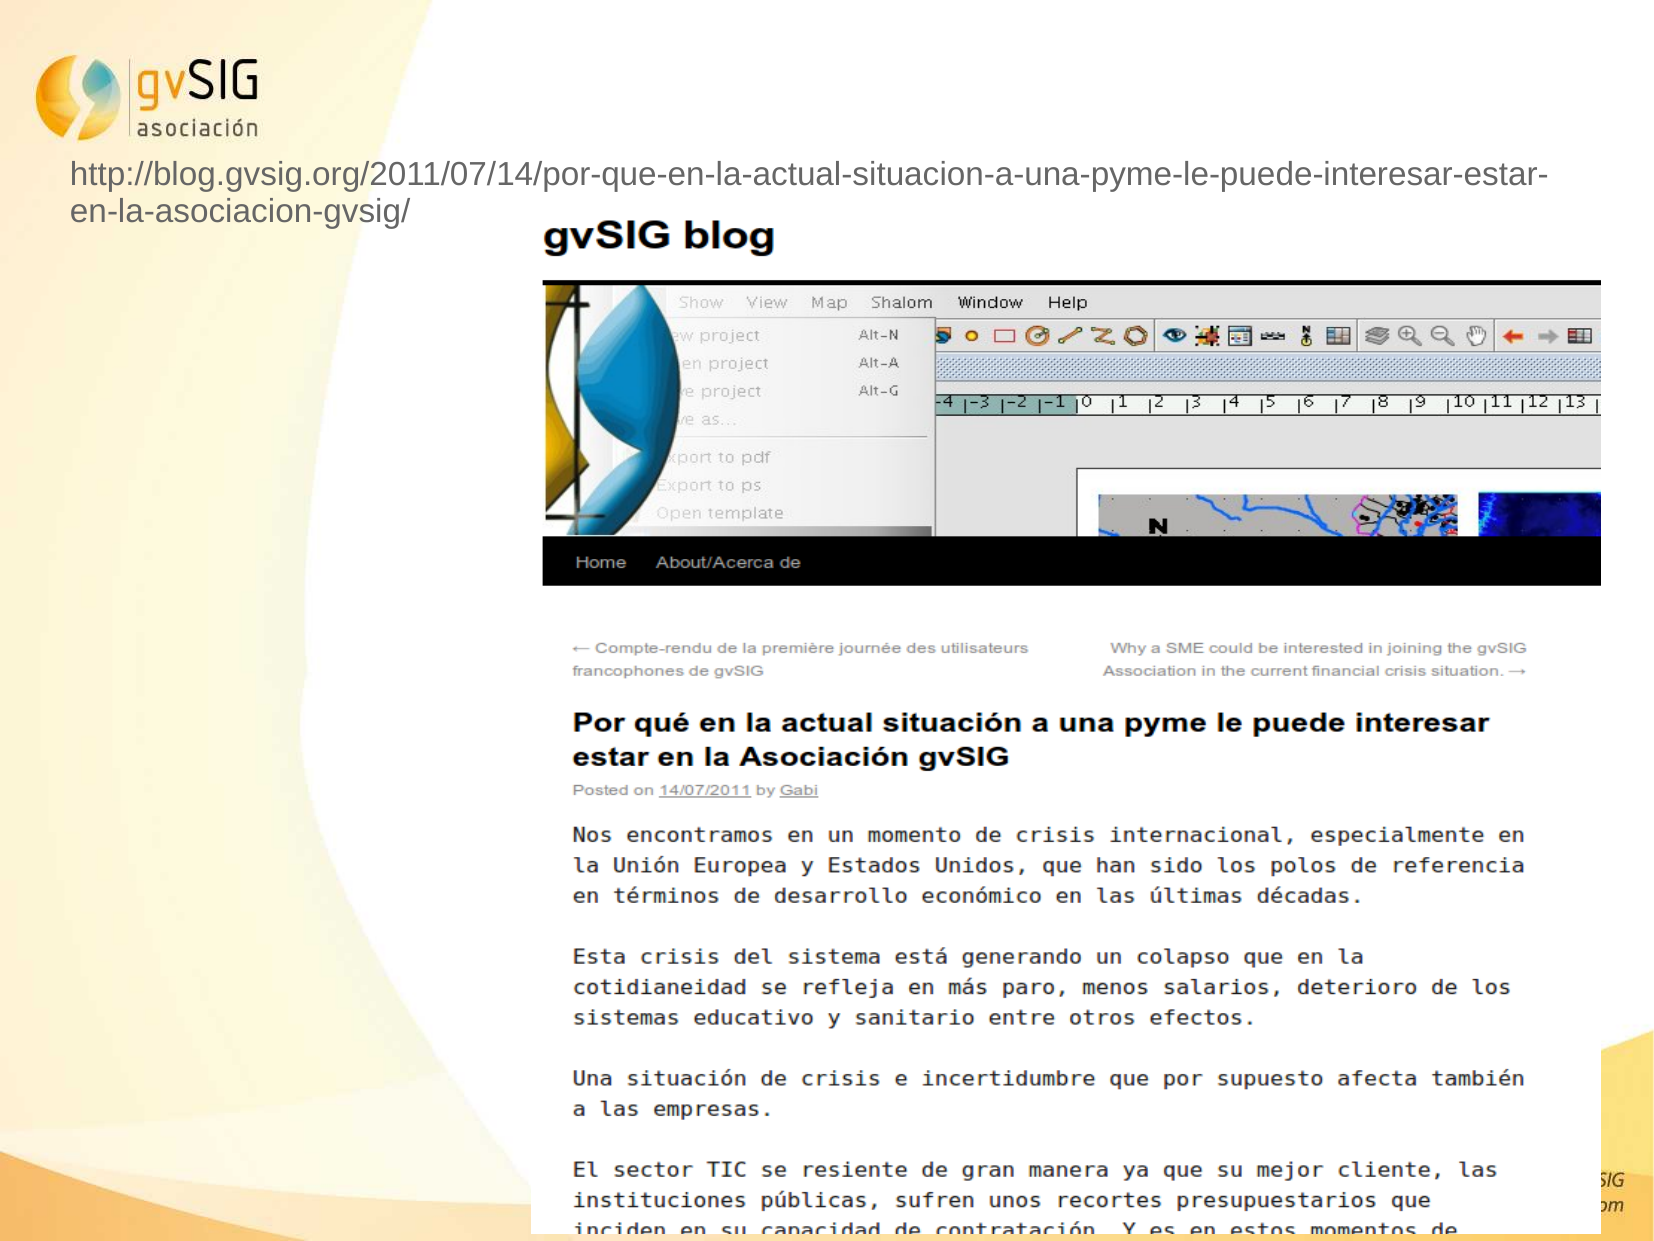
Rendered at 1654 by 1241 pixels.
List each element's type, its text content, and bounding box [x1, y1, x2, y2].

text_box http://blog.gvsig.org/2011/07/14/por-que-en-la-actual-situacion-a-una-pyme-le-puede-interesar-estar-en-la-asociacion-gvsig/ [55, 147, 1595, 247]
picture [0, 0, 1654, 1241]
